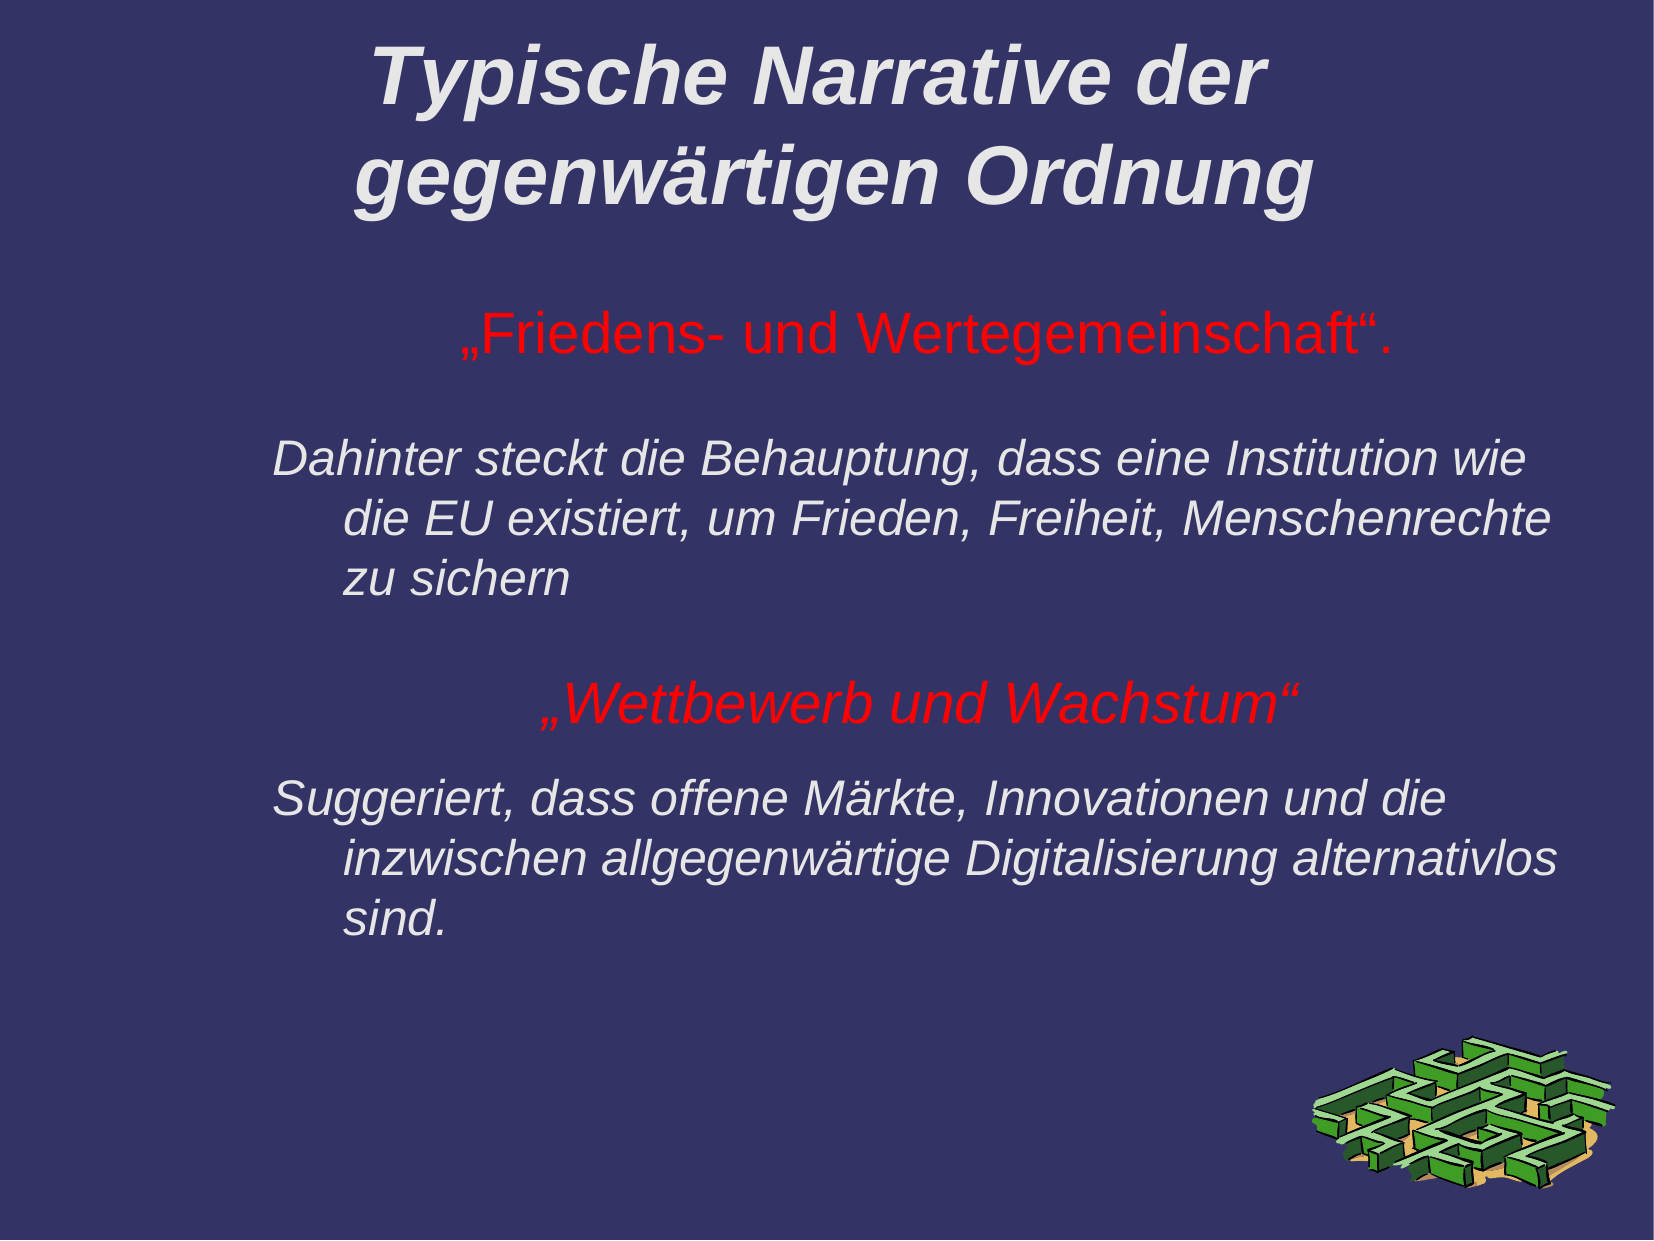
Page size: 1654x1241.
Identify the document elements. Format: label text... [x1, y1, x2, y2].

list „Friedens- und Wertegemeinschaft“. Dahinter steckt die Behauptung, dass eine Institution wie die EU existiert, um Frieden, Freiheit, Menschenrechte zu sichern „Wettbewerb und Wachstum“ Suggeriert, dass offene Märkte, Innovationen und die inzwischen allgegenwärtige Digitalisierung alternativlos sind. [178, 295, 1570, 1213]
title Typische Narrative der gegenwärtigen Ordnung [111, 17, 1524, 225]
